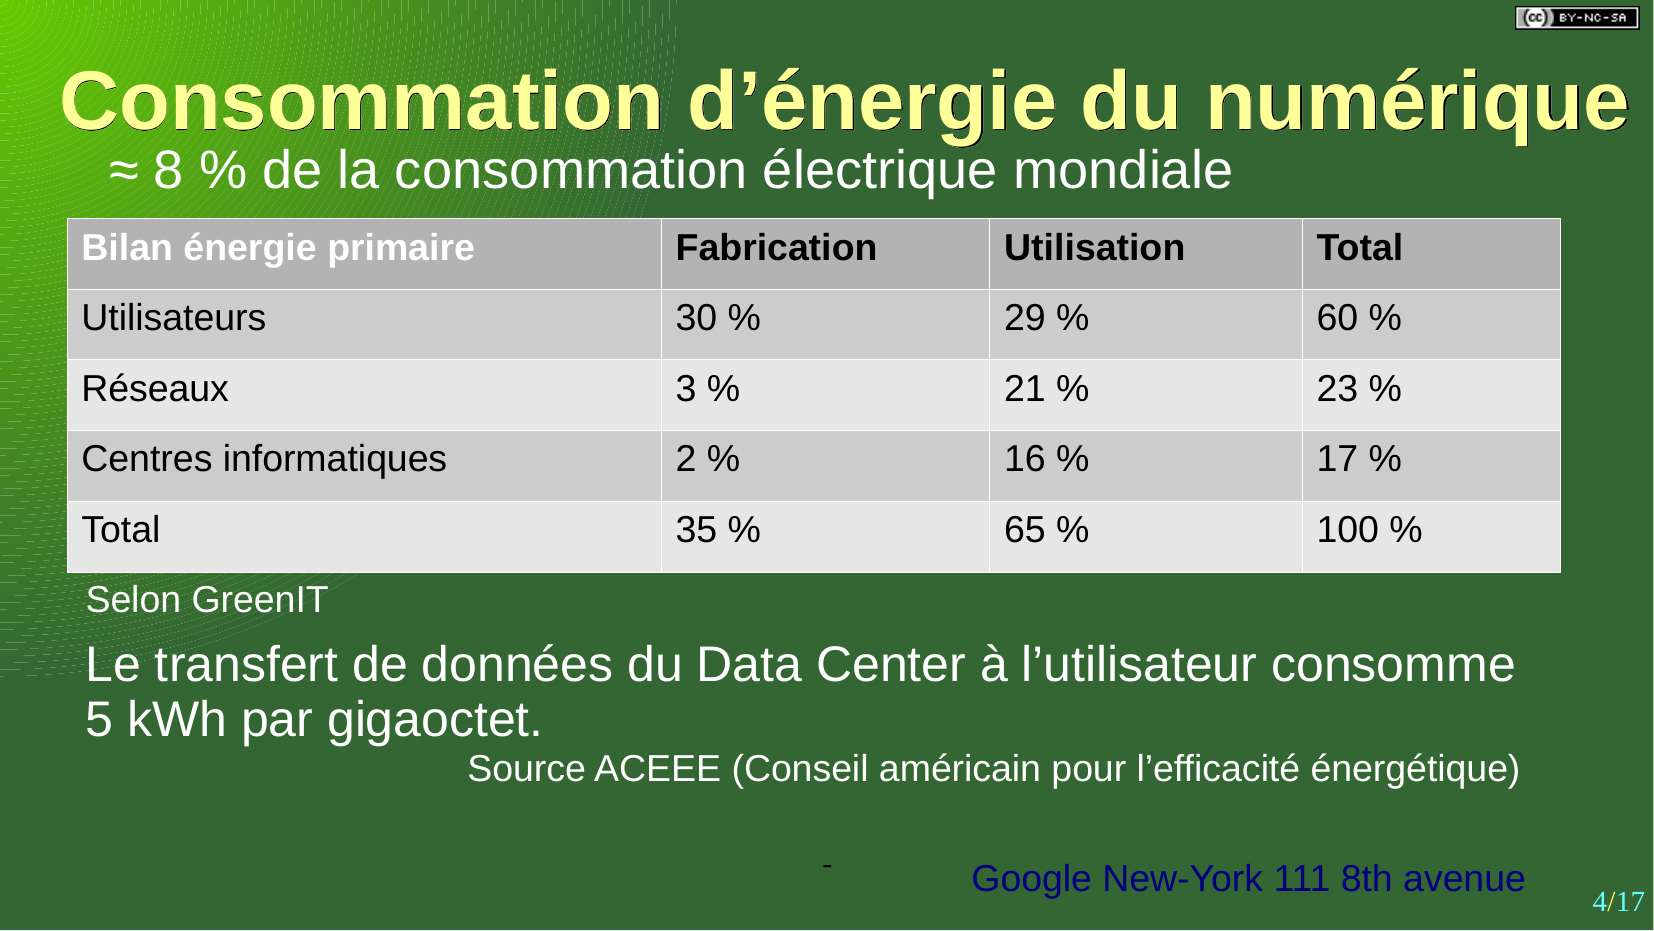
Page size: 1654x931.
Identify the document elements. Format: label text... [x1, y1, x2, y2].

table_cell 16 % [990, 431, 1302, 501]
table_cell 2 % [662, 431, 989, 501]
table_cell 21 % [990, 360, 1302, 430]
table_cell 17 % [1303, 431, 1560, 501]
picture [1515, 6, 1640, 23]
table_cell 23 % [1303, 360, 1560, 430]
table_cell Centres informatiques [68, 431, 661, 501]
table_cell 65 % [990, 502, 1302, 572]
title Consommation d’énergie du numérique [35, 23, 1654, 179]
table_cell 30 % [662, 290, 989, 359]
table_cell 60 % [1303, 290, 1560, 359]
table_header Fabrication [662, 237, 989, 289]
text_box Google New-York 111 8th avenue [956, 850, 1548, 908]
table_cell Total [68, 502, 661, 572]
table_cell 35 % [662, 502, 989, 572]
table_header Utilisation [990, 237, 1302, 289]
text_box Le transfert de données du Data Center à l’utilisateur consomme 5 kWh par gigaoctet. Source ACEEE (Conseil américain pour l’efficacité énergétique) [70, 628, 1536, 797]
table_header Bilan énergie primaire [68, 219, 661, 289]
text_box Selon GreenIT [70, 571, 367, 628]
table_cell 3 % [662, 360, 989, 430]
table_cell Réseaux [68, 360, 661, 430]
table_cell 100 % [1303, 502, 1560, 572]
table_header Total [1303, 219, 1560, 289]
text_box ≈ 8 % de la consommation électrique mondiale [94, 131, 1501, 237]
table_cell 29 % [990, 290, 1302, 359]
table_cell Utilisateurs [68, 290, 661, 359]
